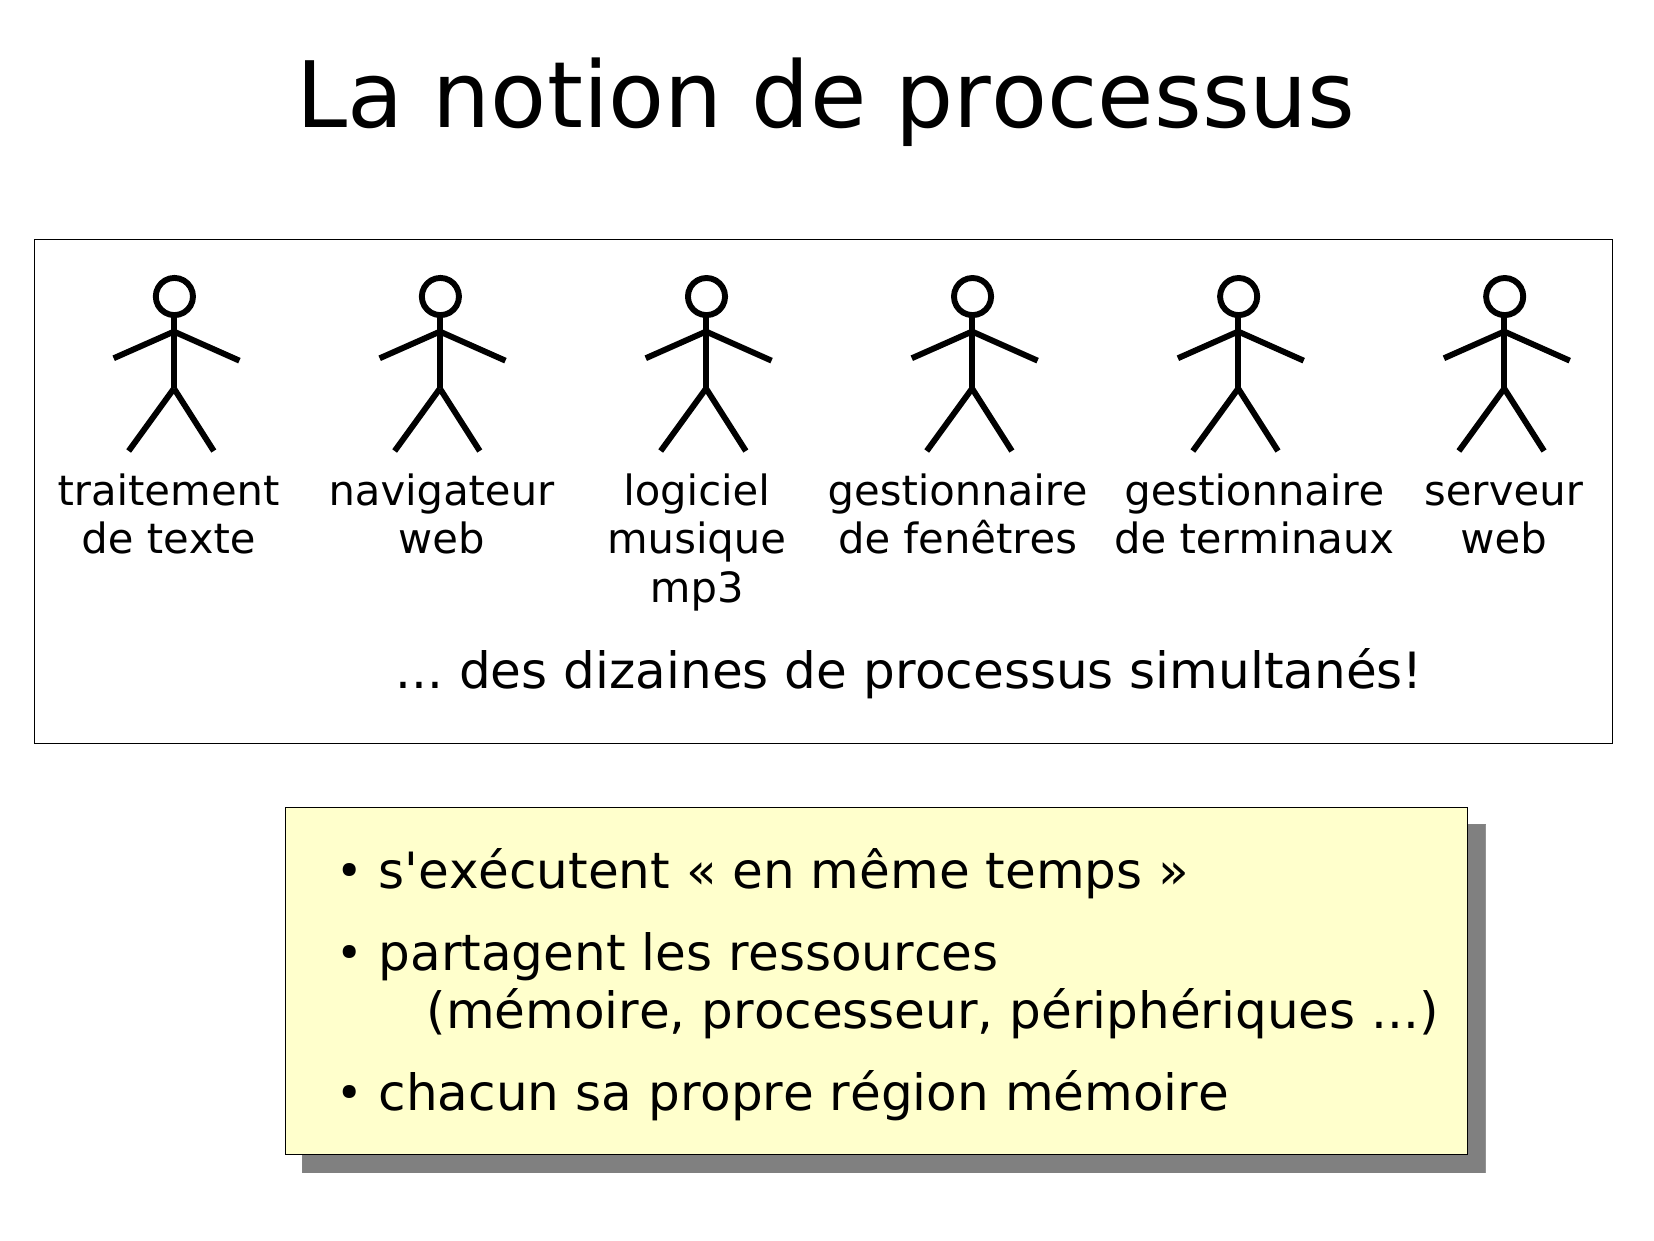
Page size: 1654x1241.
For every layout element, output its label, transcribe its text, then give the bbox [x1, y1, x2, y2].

text_box serveur web [1424, 466, 1584, 564]
text_box navigateur web [328, 466, 555, 564]
text_box [421, 277, 459, 315]
text_box [1486, 277, 1524, 315]
text_box s'exécutent « en même temps » partagent les ressources (mémoire, processeur, périphériques ...) chacun sa propre région mémoire [340, 842, 1440, 1205]
title La notion de processus [136, 34, 1518, 158]
text_box gestionnaire de terminaux [1114, 466, 1395, 564]
text_box [687, 277, 726, 315]
text_box ... des dizaines de processus simultanés! [395, 641, 1440, 730]
text_box [953, 277, 992, 315]
text_box gestionnaire de fenêtres [827, 466, 1089, 564]
text_box logiciel musique mp3 [607, 466, 787, 613]
text_box [155, 277, 193, 315]
text_box traitement de texte [57, 466, 280, 564]
text_box [285, 807, 1468, 1155]
text_box [1220, 277, 1258, 315]
